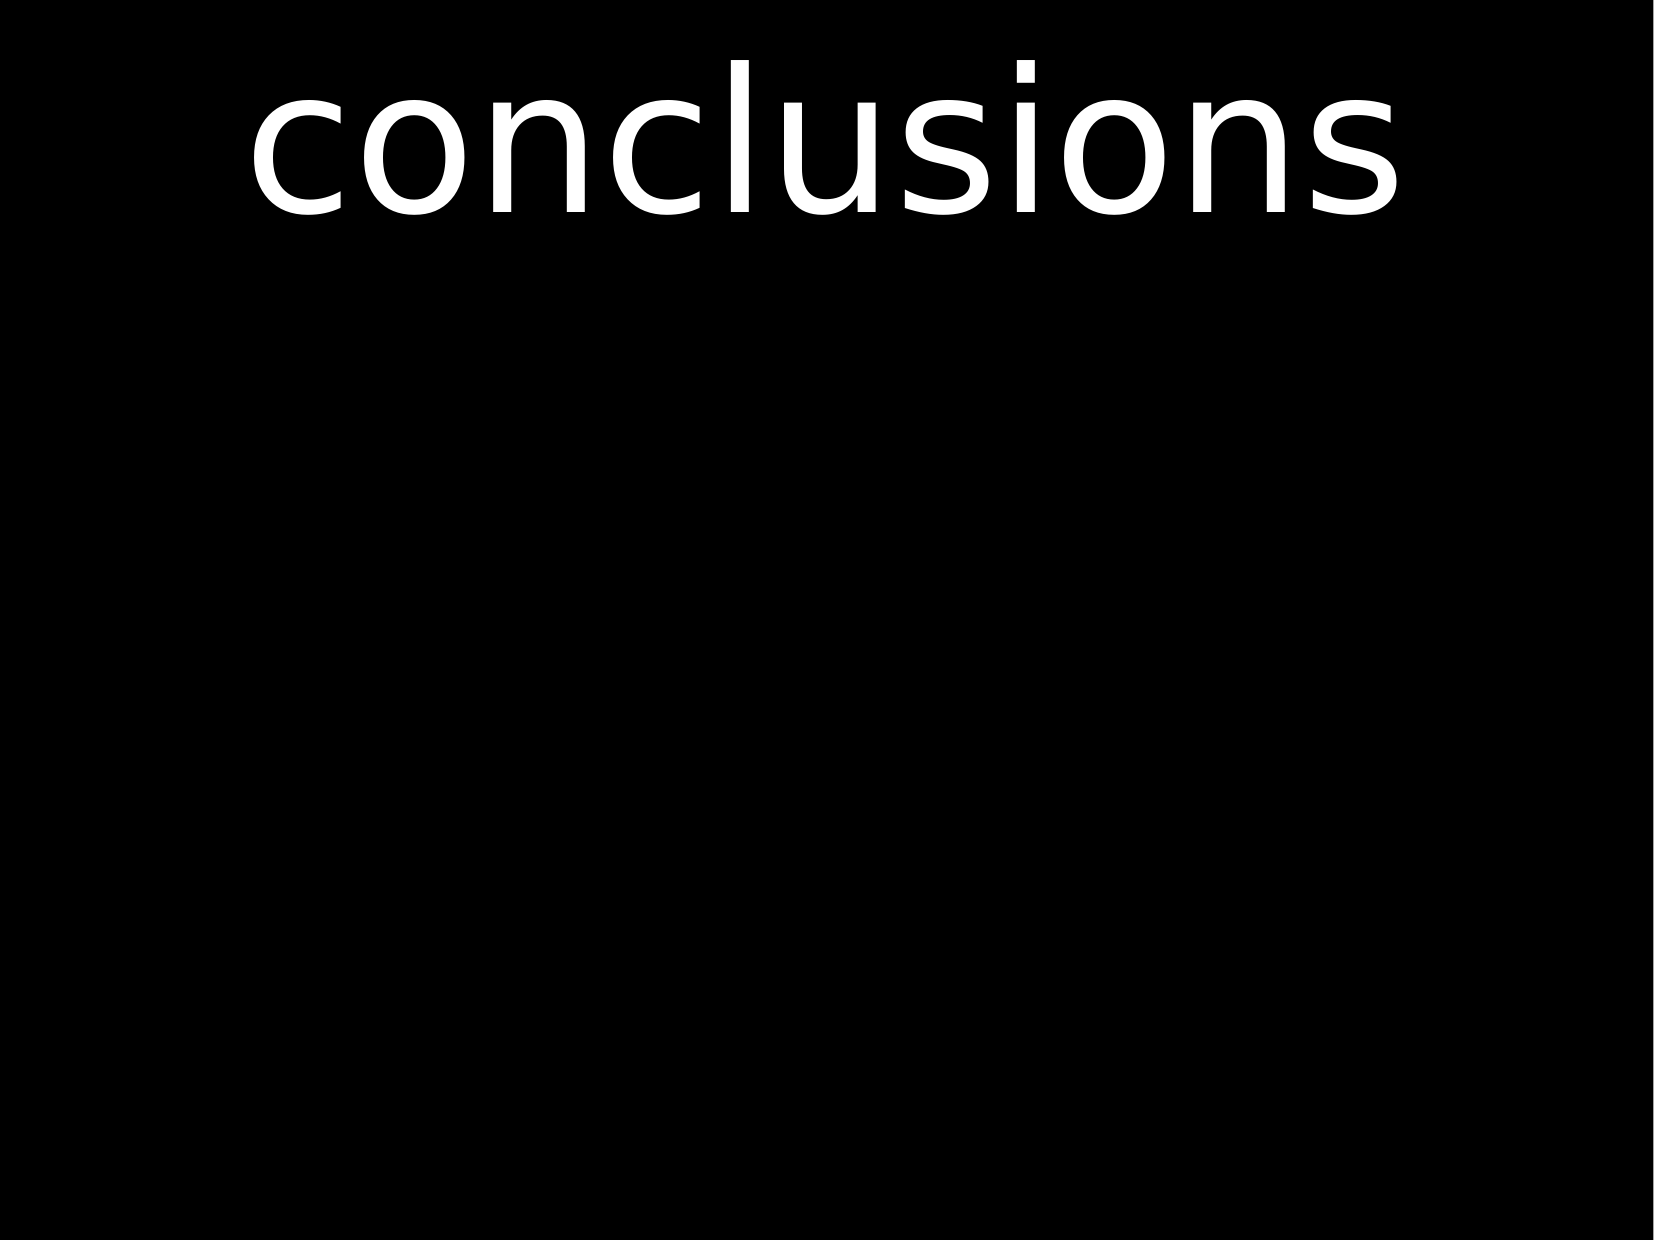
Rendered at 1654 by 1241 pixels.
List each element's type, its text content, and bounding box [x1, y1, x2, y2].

title conclusions [82, 35, 1570, 269]
